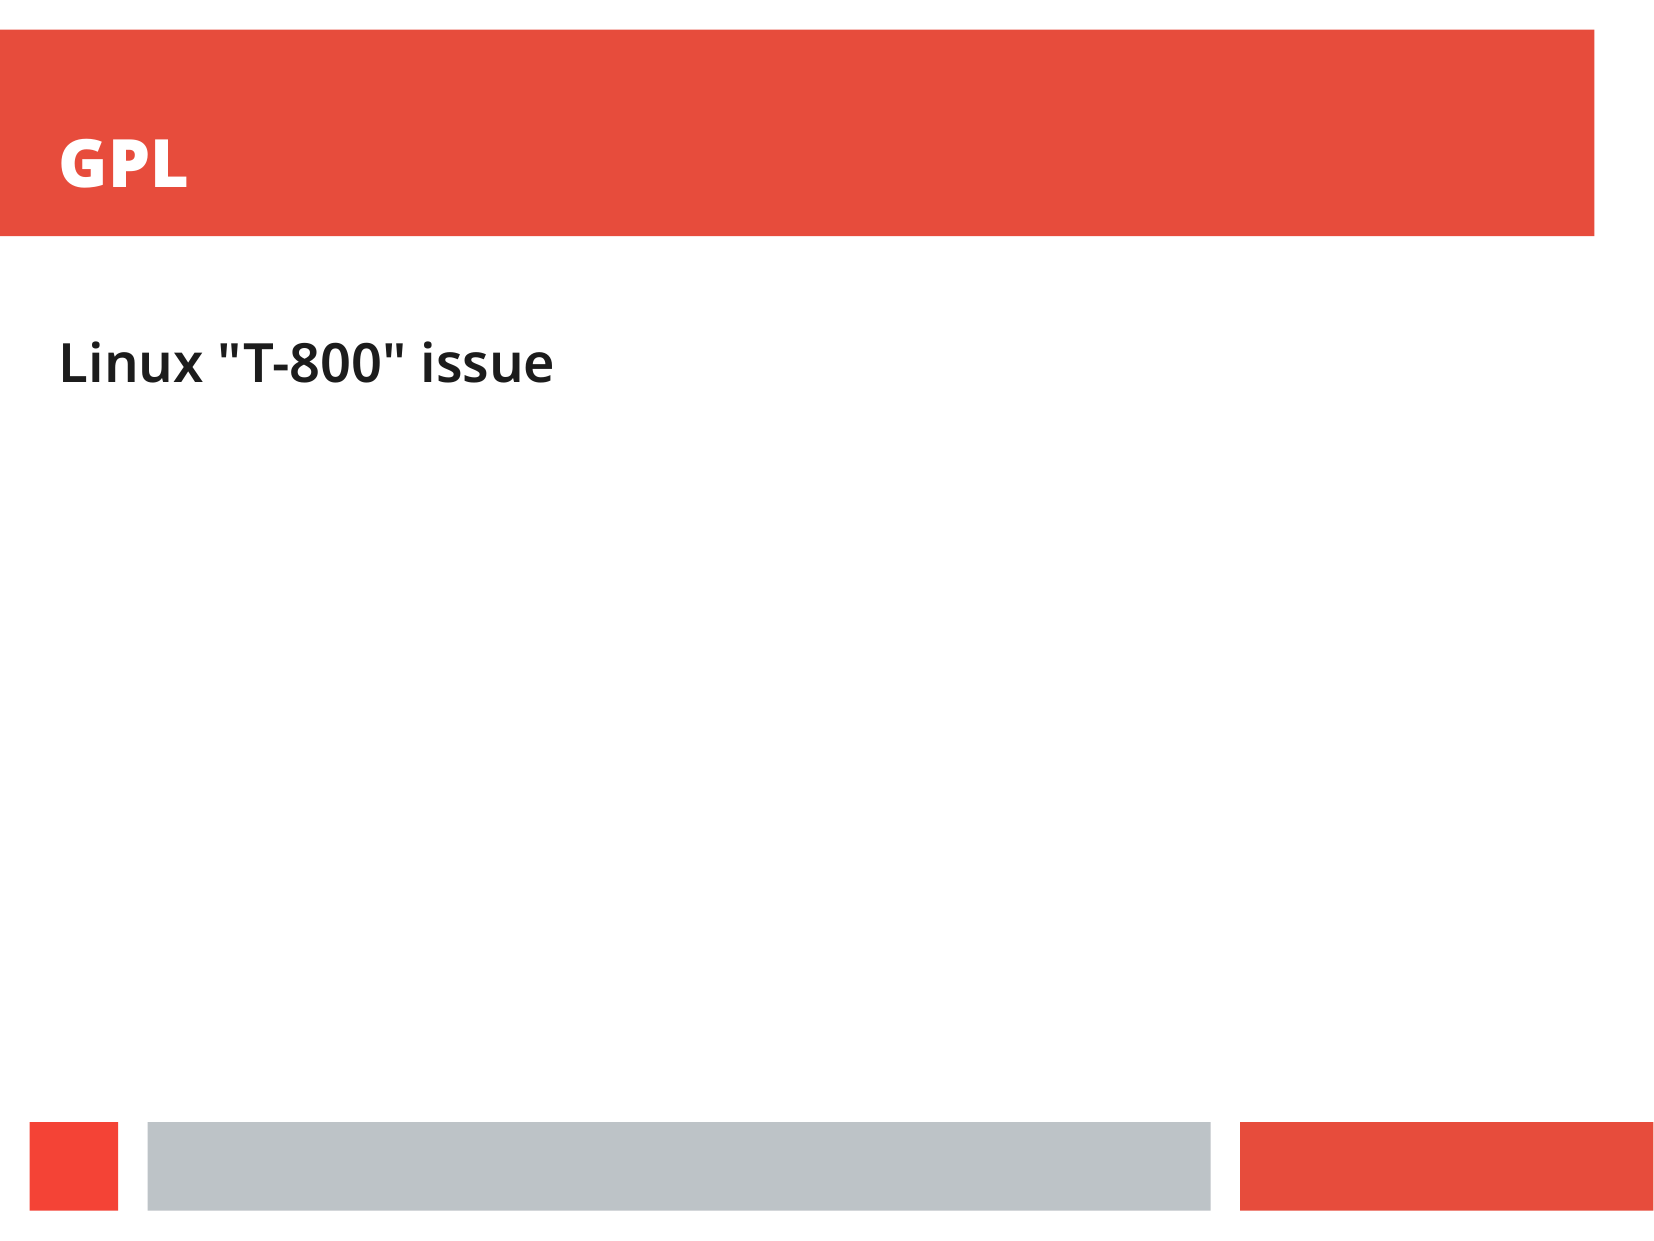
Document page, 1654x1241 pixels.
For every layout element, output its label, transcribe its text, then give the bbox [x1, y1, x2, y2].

title GPL [59, 59, 1595, 207]
list Linux "T-800" issue [59, 324, 1565, 1093]
